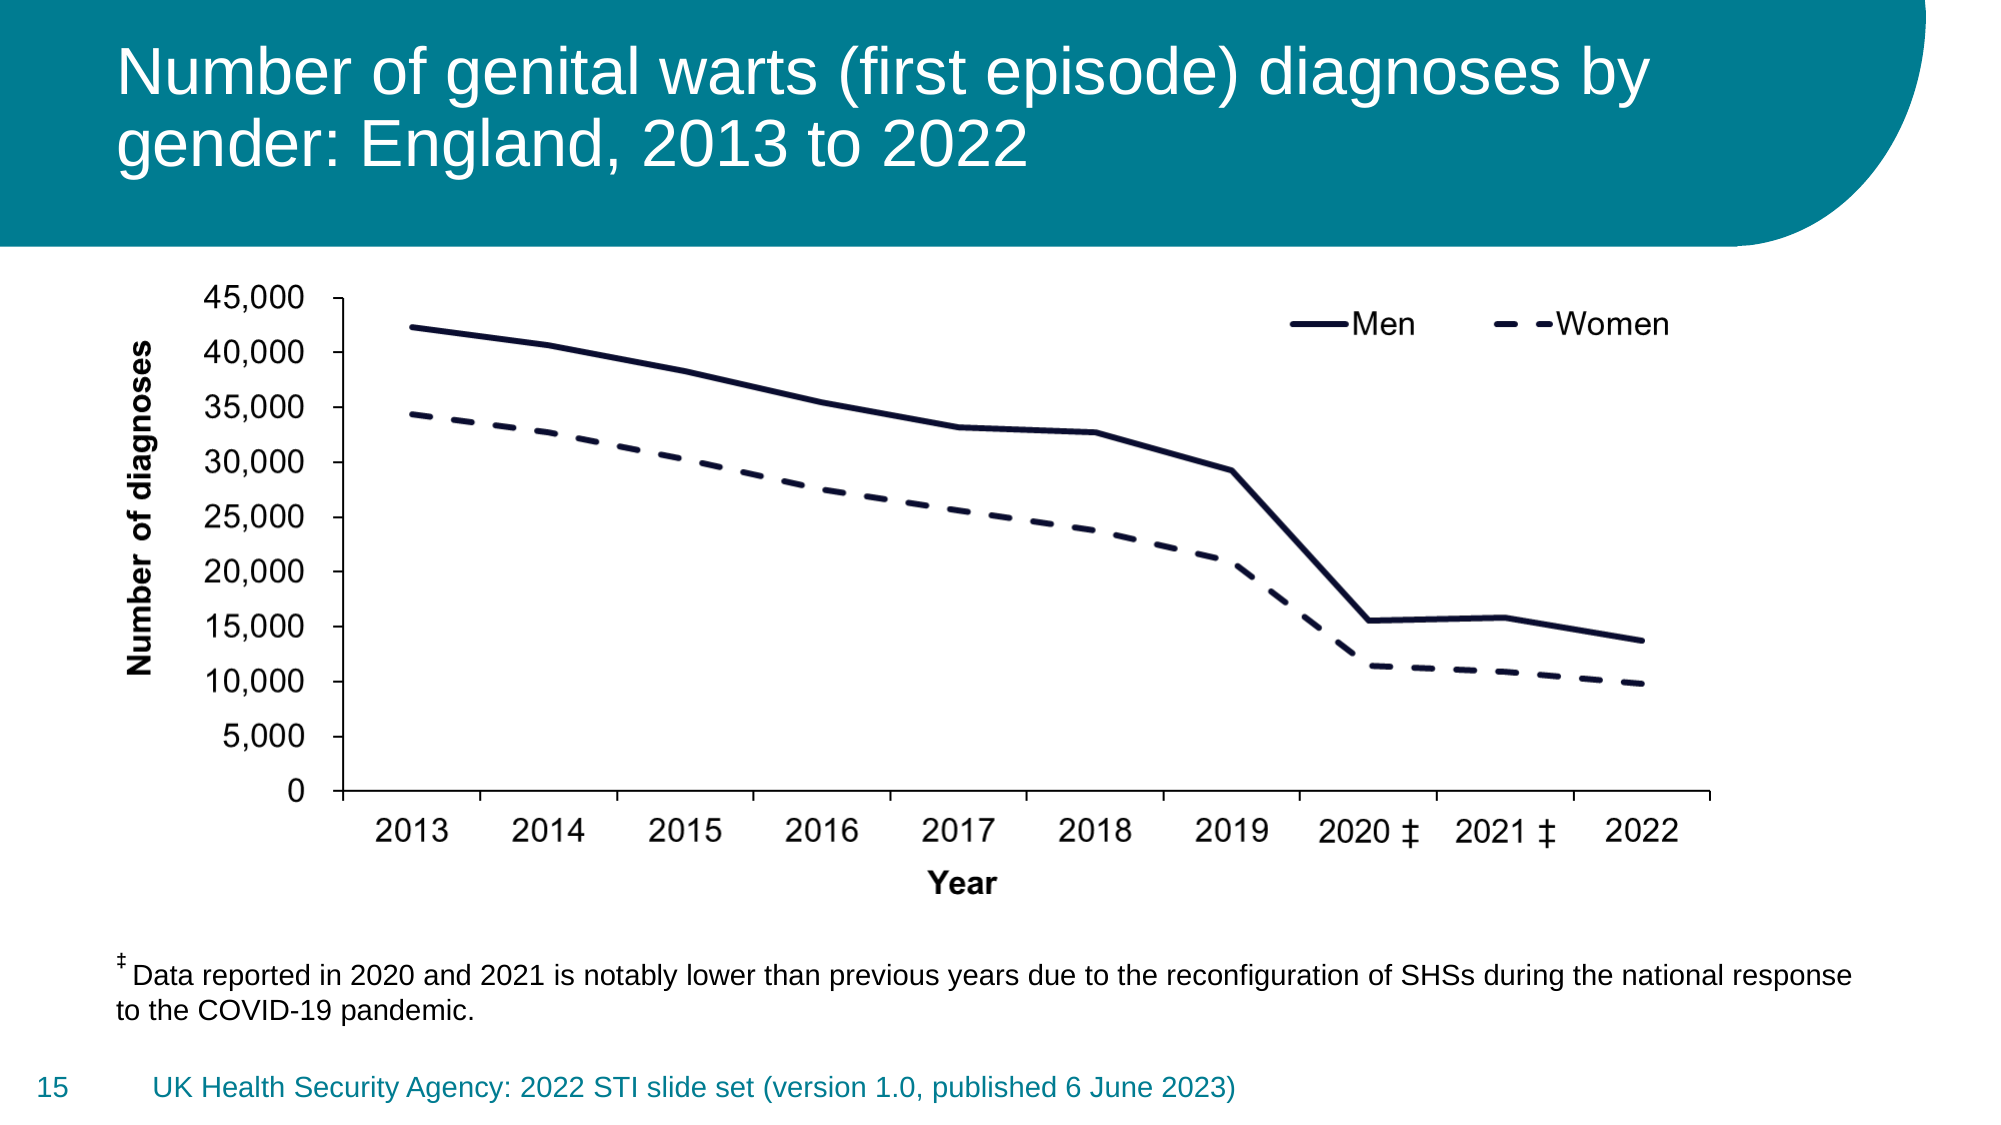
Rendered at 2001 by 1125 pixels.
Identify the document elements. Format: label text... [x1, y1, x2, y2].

title Number of genital warts (first episode) diagnoses by gender: England, 2013 to 2022 [101, 29, 1747, 189]
text_box UK Health Security Agency: 2022 STI slide set (version 1.0, published 6 June 2023) [137, 1056, 1780, 1116]
text_box [21, 1056, 120, 1117]
picture [116, 275, 1744, 913]
text_box ‡ Data reported in 2020 and 2021 is notably lower than previous years due to the reconfiguration of SHSs during the national response to the COVID-19 pandemic. [101, 940, 1874, 1027]
